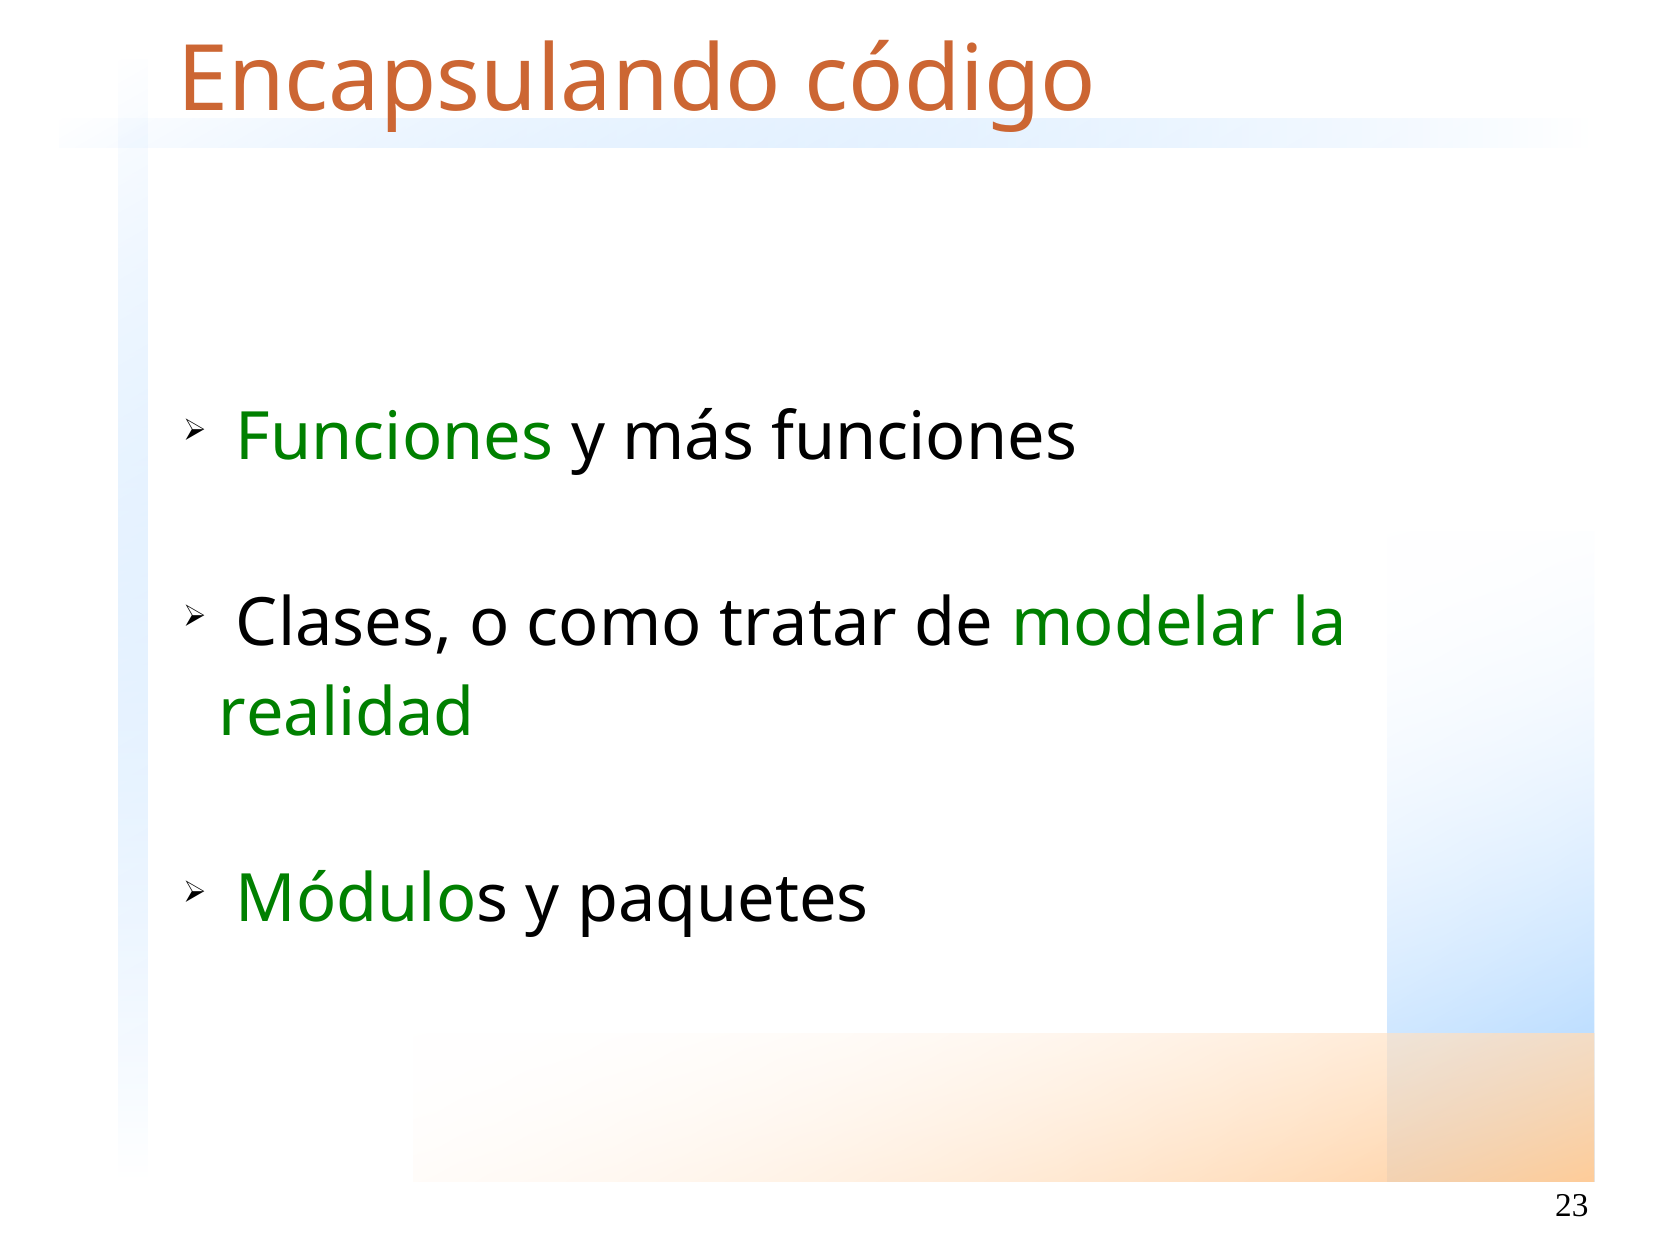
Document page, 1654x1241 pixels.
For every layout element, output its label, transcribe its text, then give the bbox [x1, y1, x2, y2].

title Encapsulando código [177, 0, 1595, 147]
subtitle Funciones y más funciones Clases, o como tratar de modelar la realidad Módulos y paquetes [147, 147, 1595, 1182]
